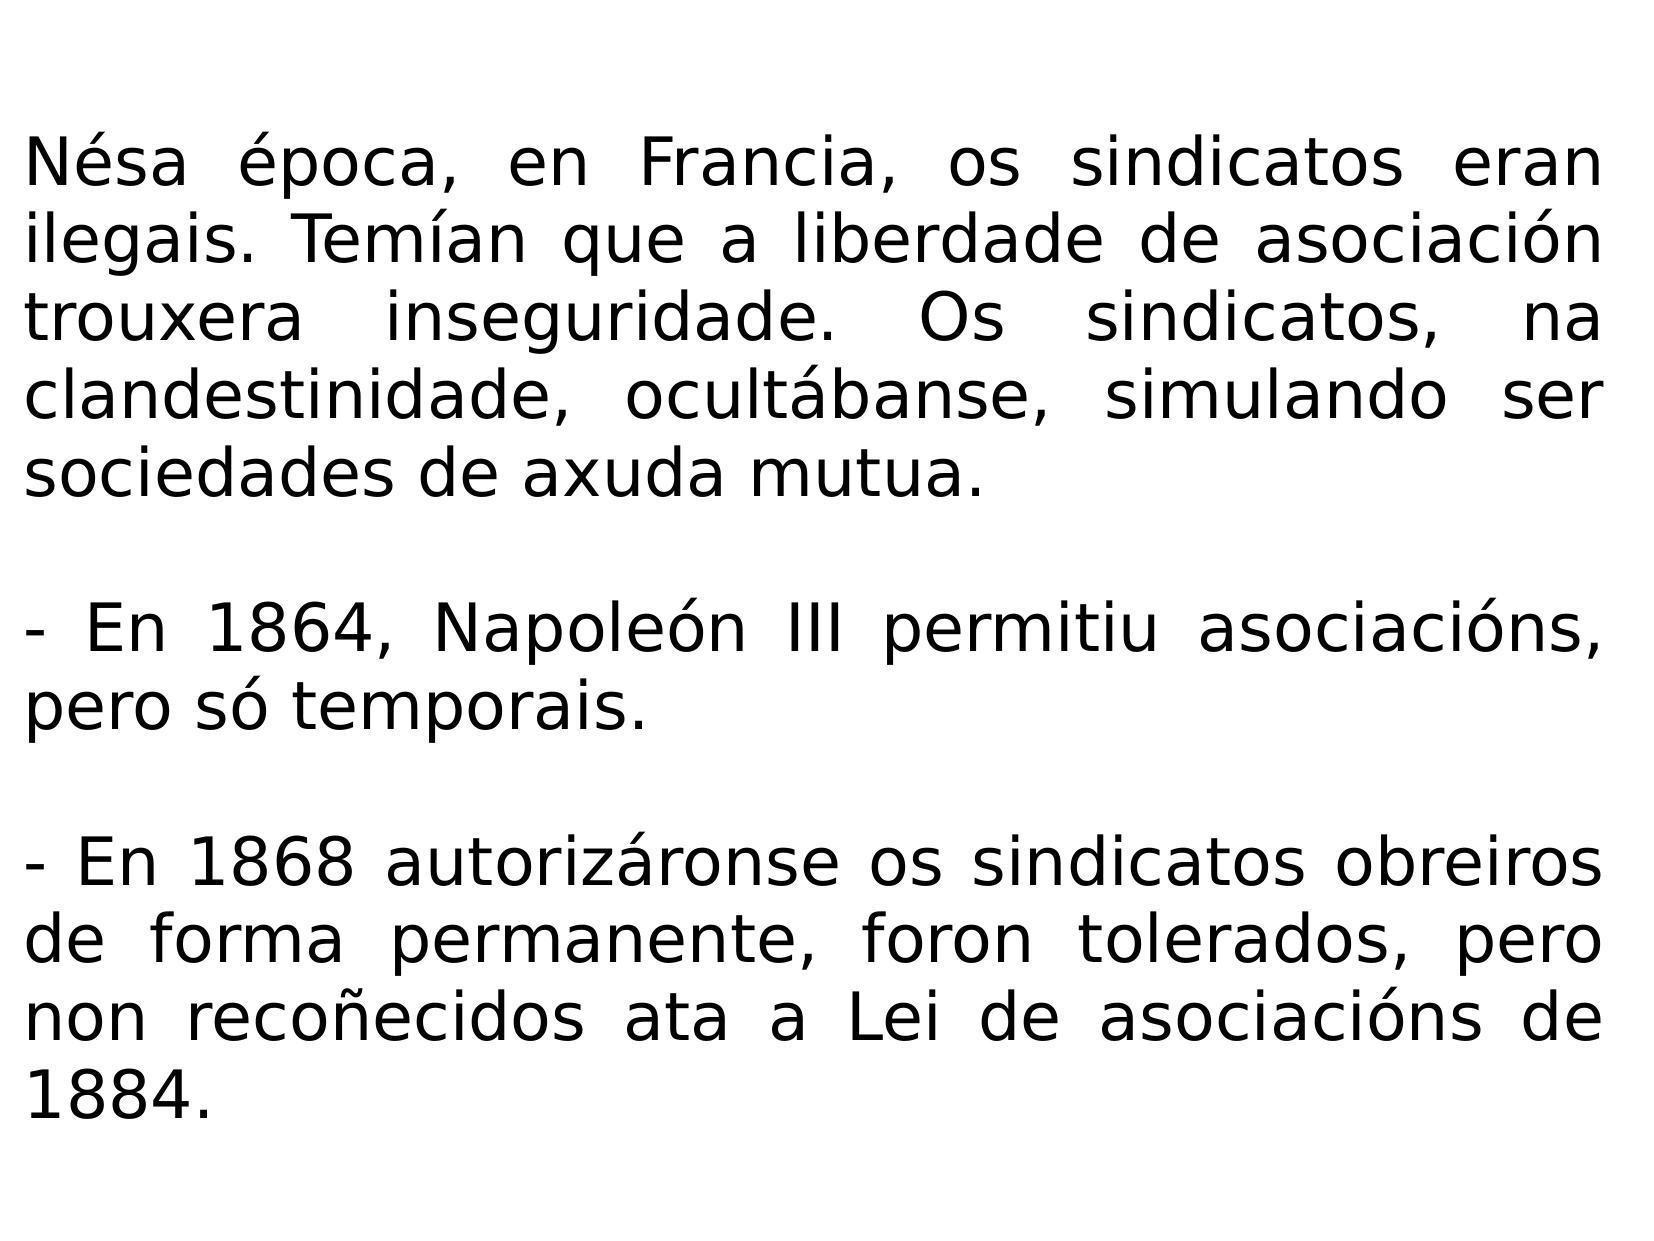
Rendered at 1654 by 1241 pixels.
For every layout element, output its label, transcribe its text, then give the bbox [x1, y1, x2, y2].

subtitle Nésa época, en Francia, os sindicatos eran ilegais. Temían que a liberdade de asociación trouxera inseguridade. Os sindicatos, na clandestinidade, ocultábanse, simulando ser sociedades de axuda mutua. - En 1864, Napoleón III permitiu asociacións, pero só temporais. - En 1868 autorizáronse os sindicatos obreiros de forma permanente, foron tolerados, pero non recoñecidos ata a Lei de asociacións de 1884. [23, 123, 1607, 1135]
